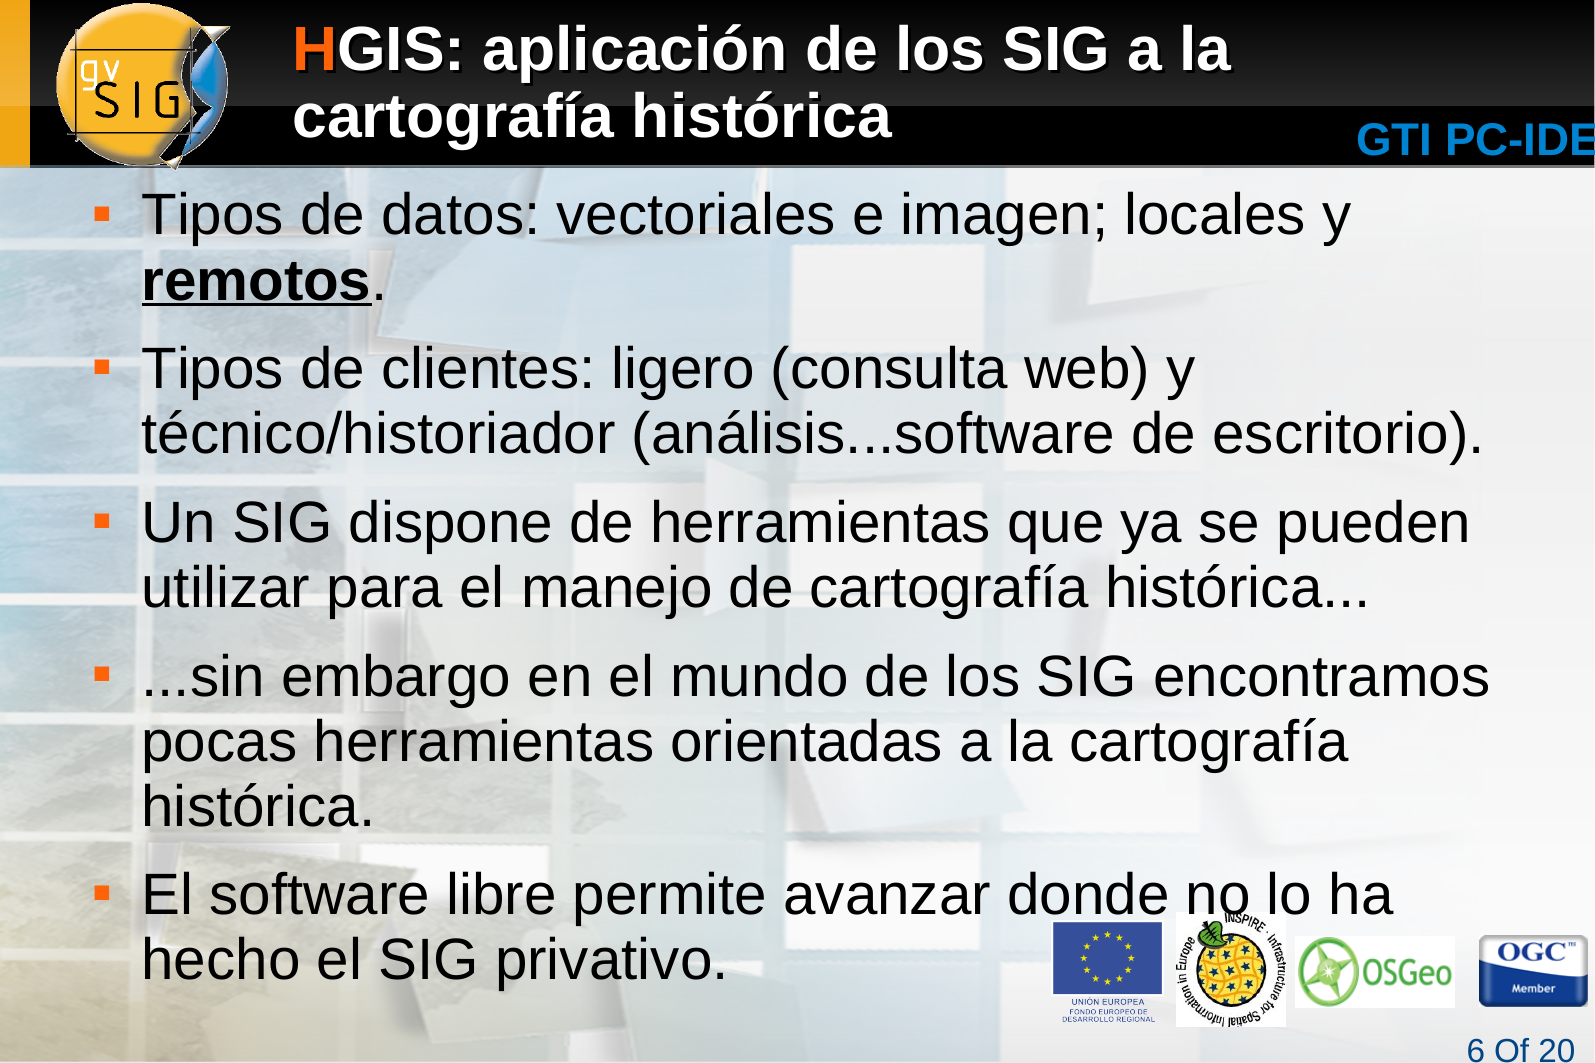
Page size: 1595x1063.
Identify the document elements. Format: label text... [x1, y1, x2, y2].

picture [0, 0, 1595, 1063]
picture [1579, 129, 1595, 136]
picture [1554, 129, 1561, 149]
text_box HGIS: aplicación de los SIG a la cartografía histórica [277, 9, 1388, 162]
list Tipos de datos: vectoriales e imagen; locales y remotos. Tipos de clientes: ligero (consulta web) y técnico/historiador (análisis...software de escritorio). Un SIG dispone de herramientas que ya se pueden utilizar para el manejo de cartografía histórica... ...sin embargo en el mundo de los SIG encontramos pocas herramientas orientadas a la cartografía histórica. El software libre permite avanzar donde no lo ha hecho el SIG privativo. [0, 77, 1554, 993]
picture [1579, 142, 1595, 150]
